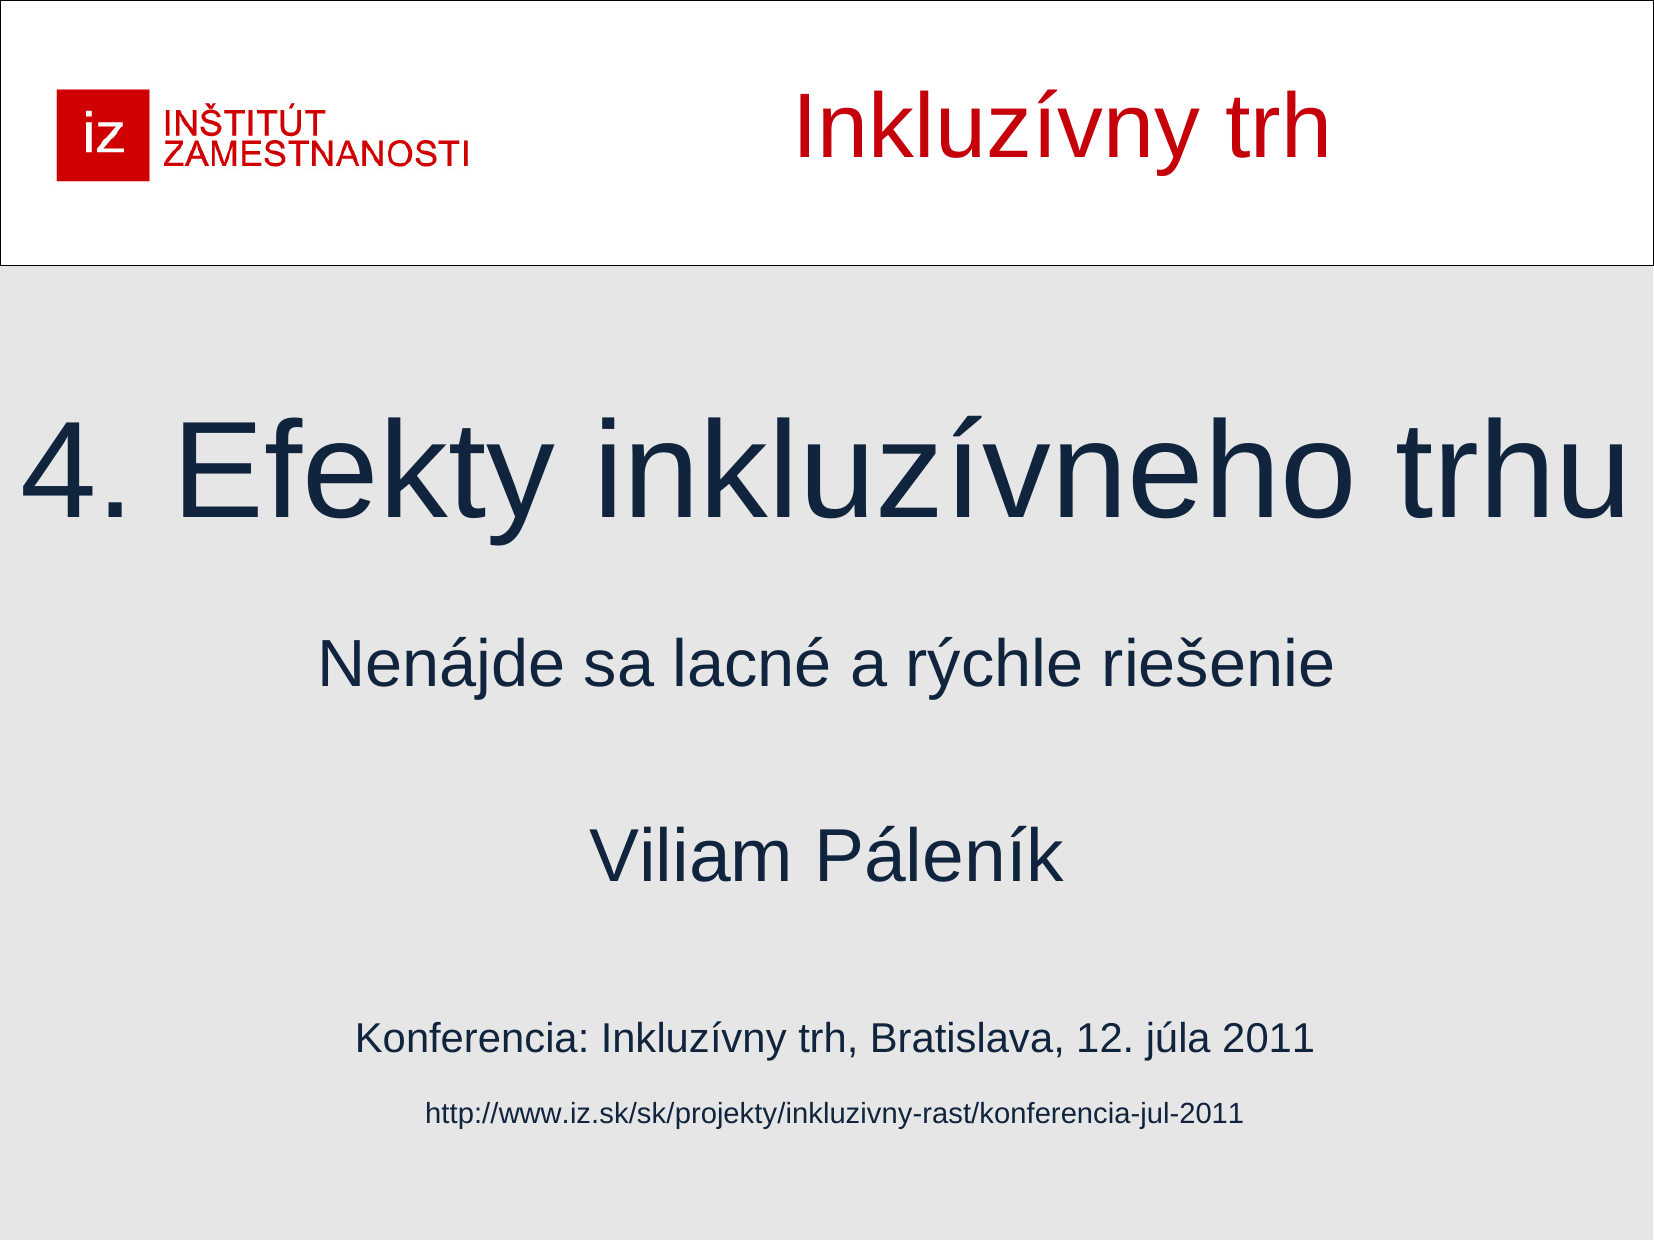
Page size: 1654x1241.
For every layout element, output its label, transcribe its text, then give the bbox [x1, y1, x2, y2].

picture [5, 8, 518, 257]
title Inkluzívny trh [561, 29, 1565, 237]
text_box 4. Efekty inkluzívneho trhu Nenájde sa lacné a rýchle riešenie Viliam Páleník Konferencia: Inkluzívny trh, Bratislava, 12. júla 2011 http://www.iz.sk/sk/projekty/inkluzivny-rast/konferencia-jul-2011 [0, 289, 1654, 1126]
